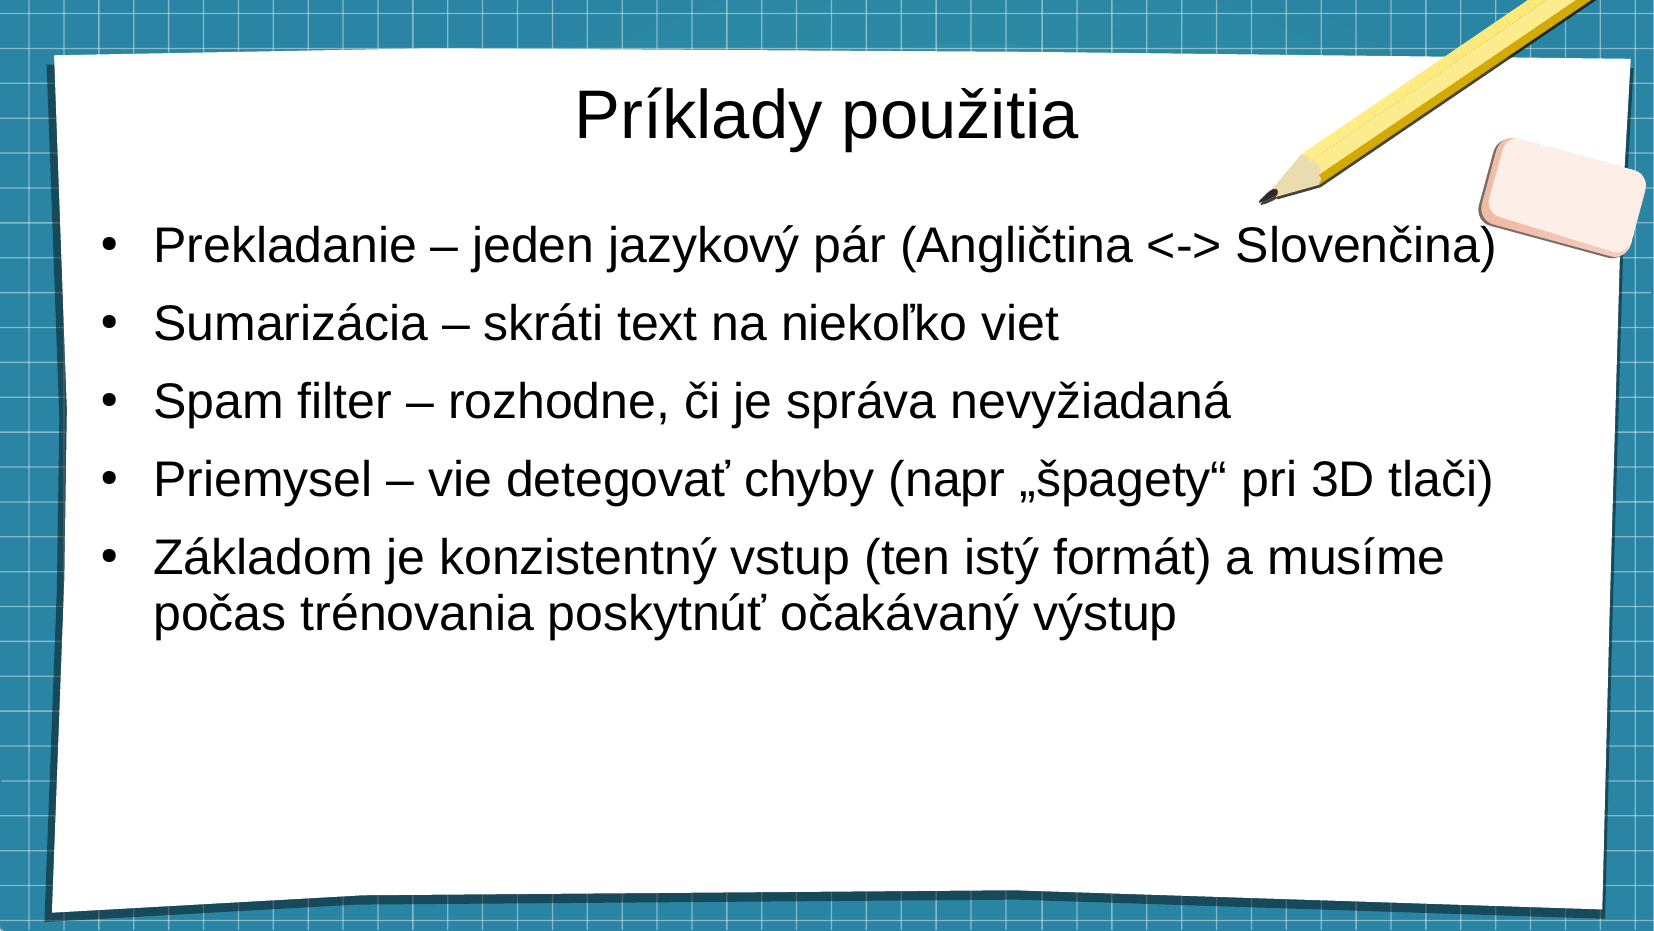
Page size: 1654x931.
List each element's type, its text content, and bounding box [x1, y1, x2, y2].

list Prekladanie – jeden jazykový pár (Angličtina <-> Slovenčina) Sumarizácia – skráti text na niekoľko viet Spam filter – rozhodne, či je správa nevyžiadaná Priemysel – vie detegovať chyby (napr „špagety“ pri 3D tlači) Základom je konzistentný vstup (ten istý formát) a musíme počas trénovania poskytnúť očakávaný výstup [82, 217, 1571, 758]
title Príklady použitia [82, 37, 1571, 193]
